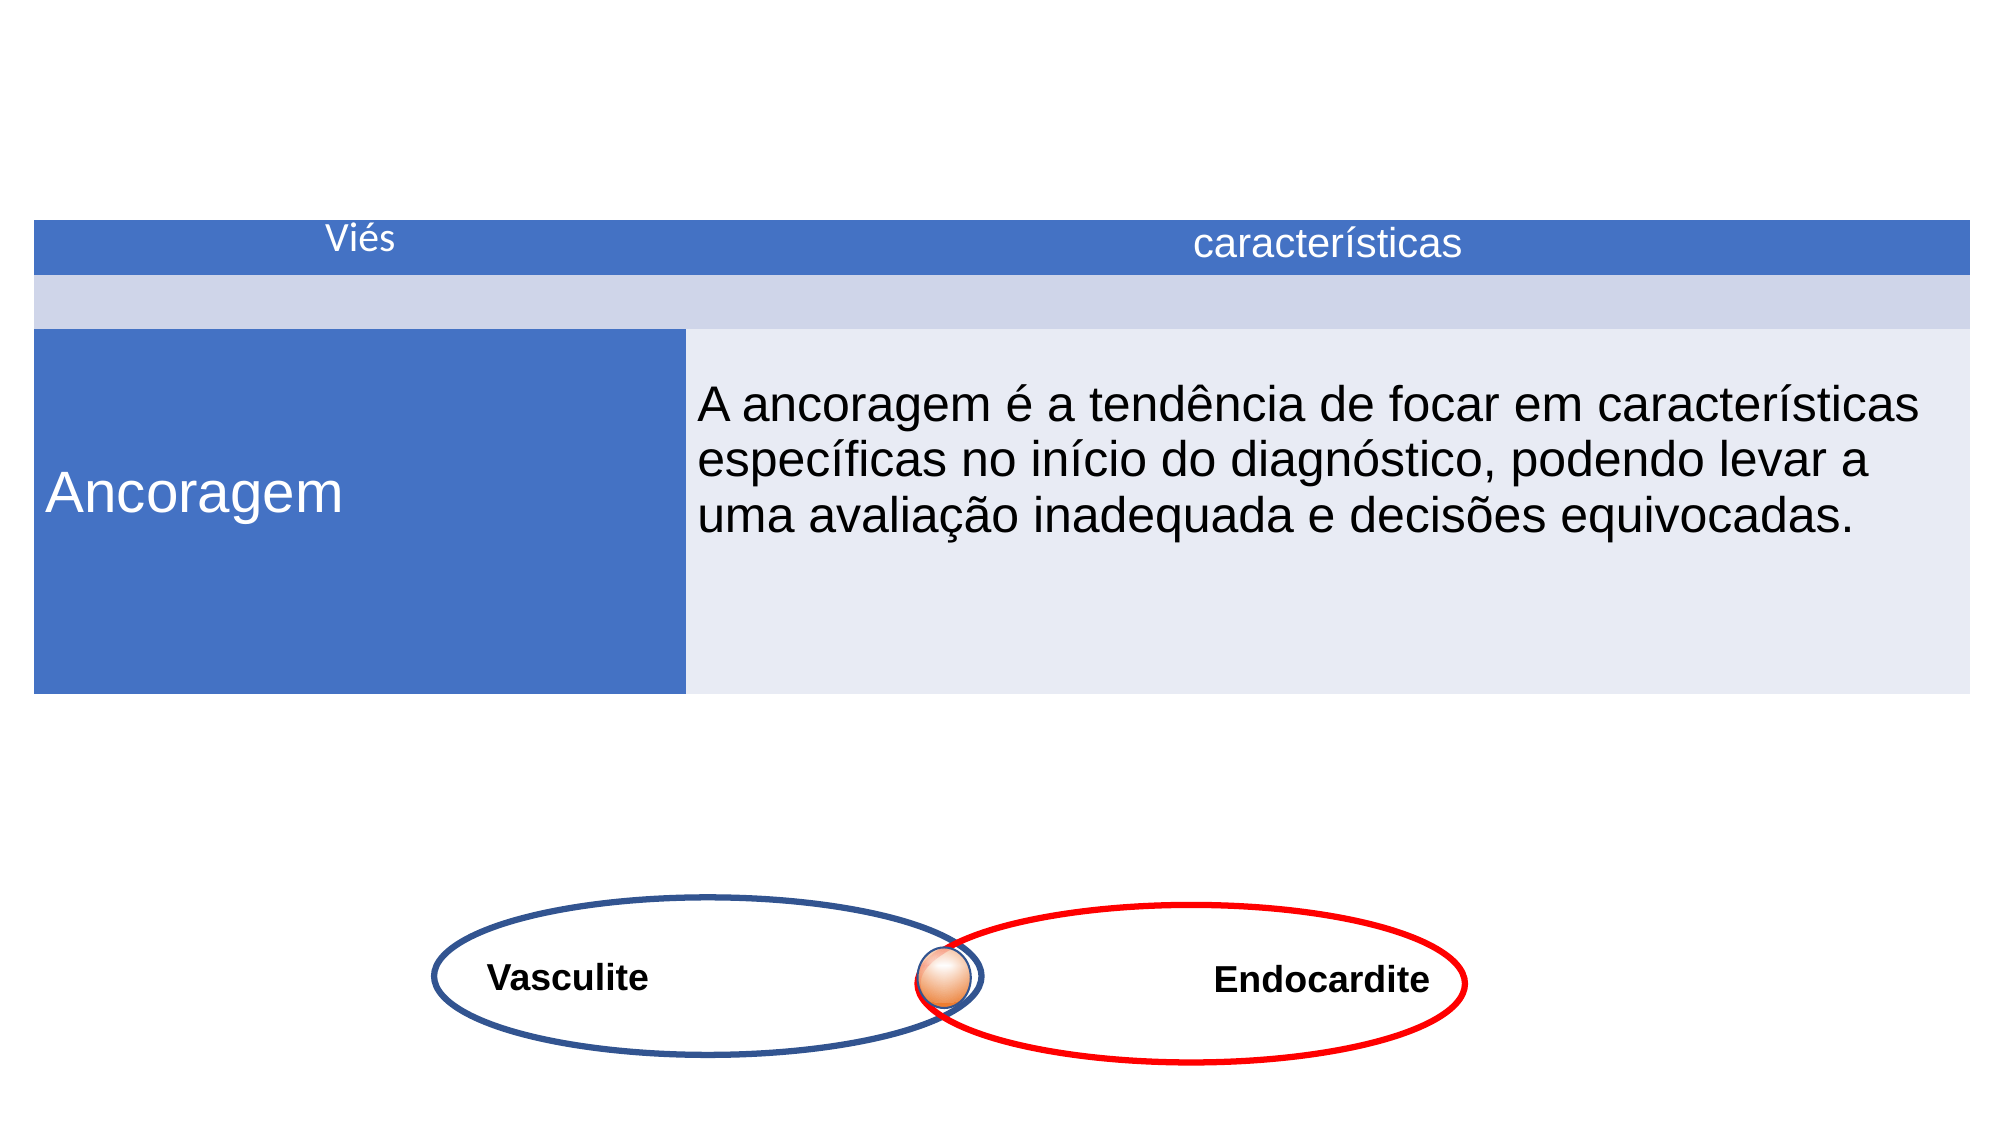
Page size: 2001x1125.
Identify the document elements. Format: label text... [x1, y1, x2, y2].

table_header características [686, 220, 1970, 275]
table_cell [686, 275, 1970, 329]
text_box [917, 947, 971, 1009]
table_cell [34, 275, 686, 329]
table_cell Ancoragem [34, 329, 686, 694]
text_box Vasculite [471, 945, 675, 1006]
table_cell A ancoragem é a tendência de focar em características específicas no início do diagnóstico, podendo levar a uma avaliação inadequada e decisões equivocadas. [686, 329, 1970, 694]
table_header Viés [34, 220, 686, 275]
text_box Endocardite [1198, 947, 1446, 1008]
